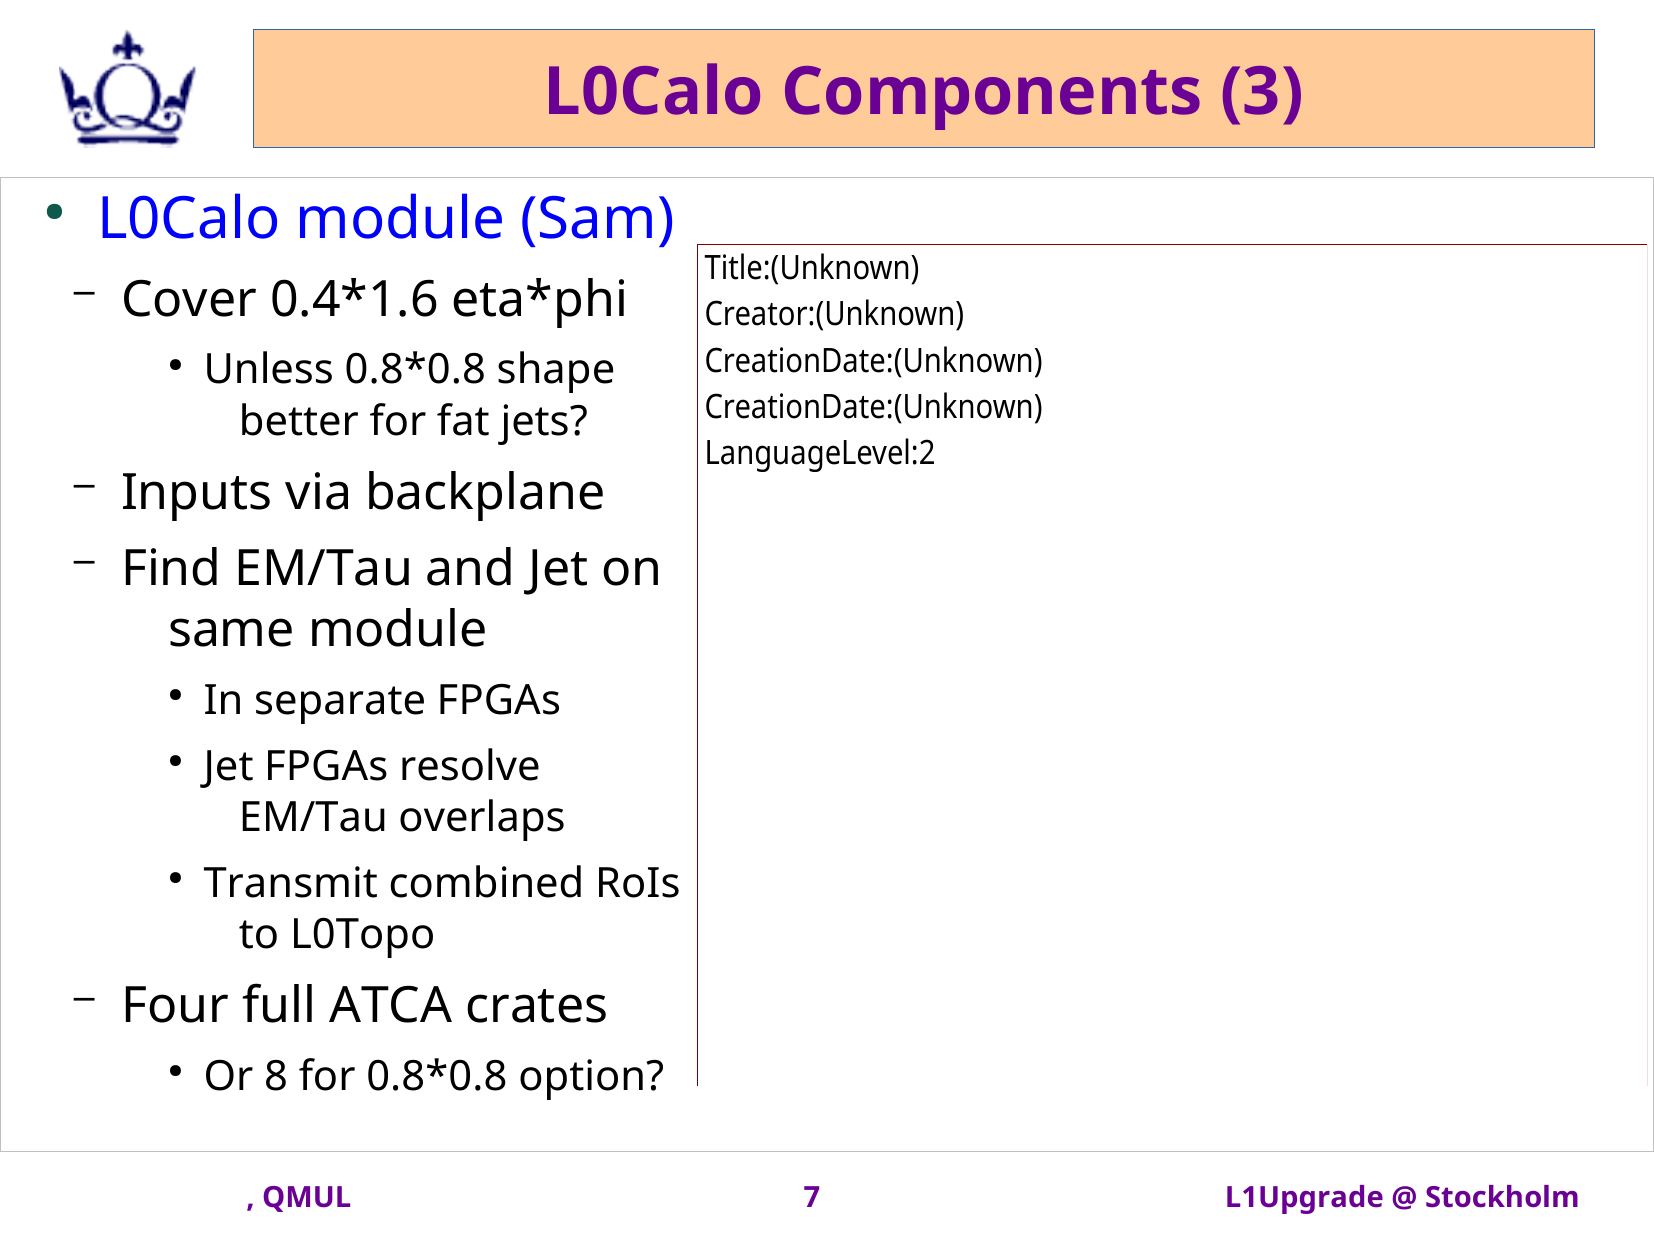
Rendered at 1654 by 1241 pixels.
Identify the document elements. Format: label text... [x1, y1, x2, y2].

picture [59, 29, 200, 148]
picture [695, 242, 1648, 1086]
title L0Calo Components (3) [253, 29, 1595, 148]
list L0Calo module (Sam) Cover 0.4*1.6 eta*phi Unless 0.8*0.8 shape better for fat jets? Inputs via backplane Find EM/Tau and Jet on same module In separate FPGAs Jet FPGAs resolve EM/Tau overlaps Transmit combined RoIs to L0Topo Four full ATCA crates Or 8 for 0.8*0.8 option? [26, 181, 693, 1136]
